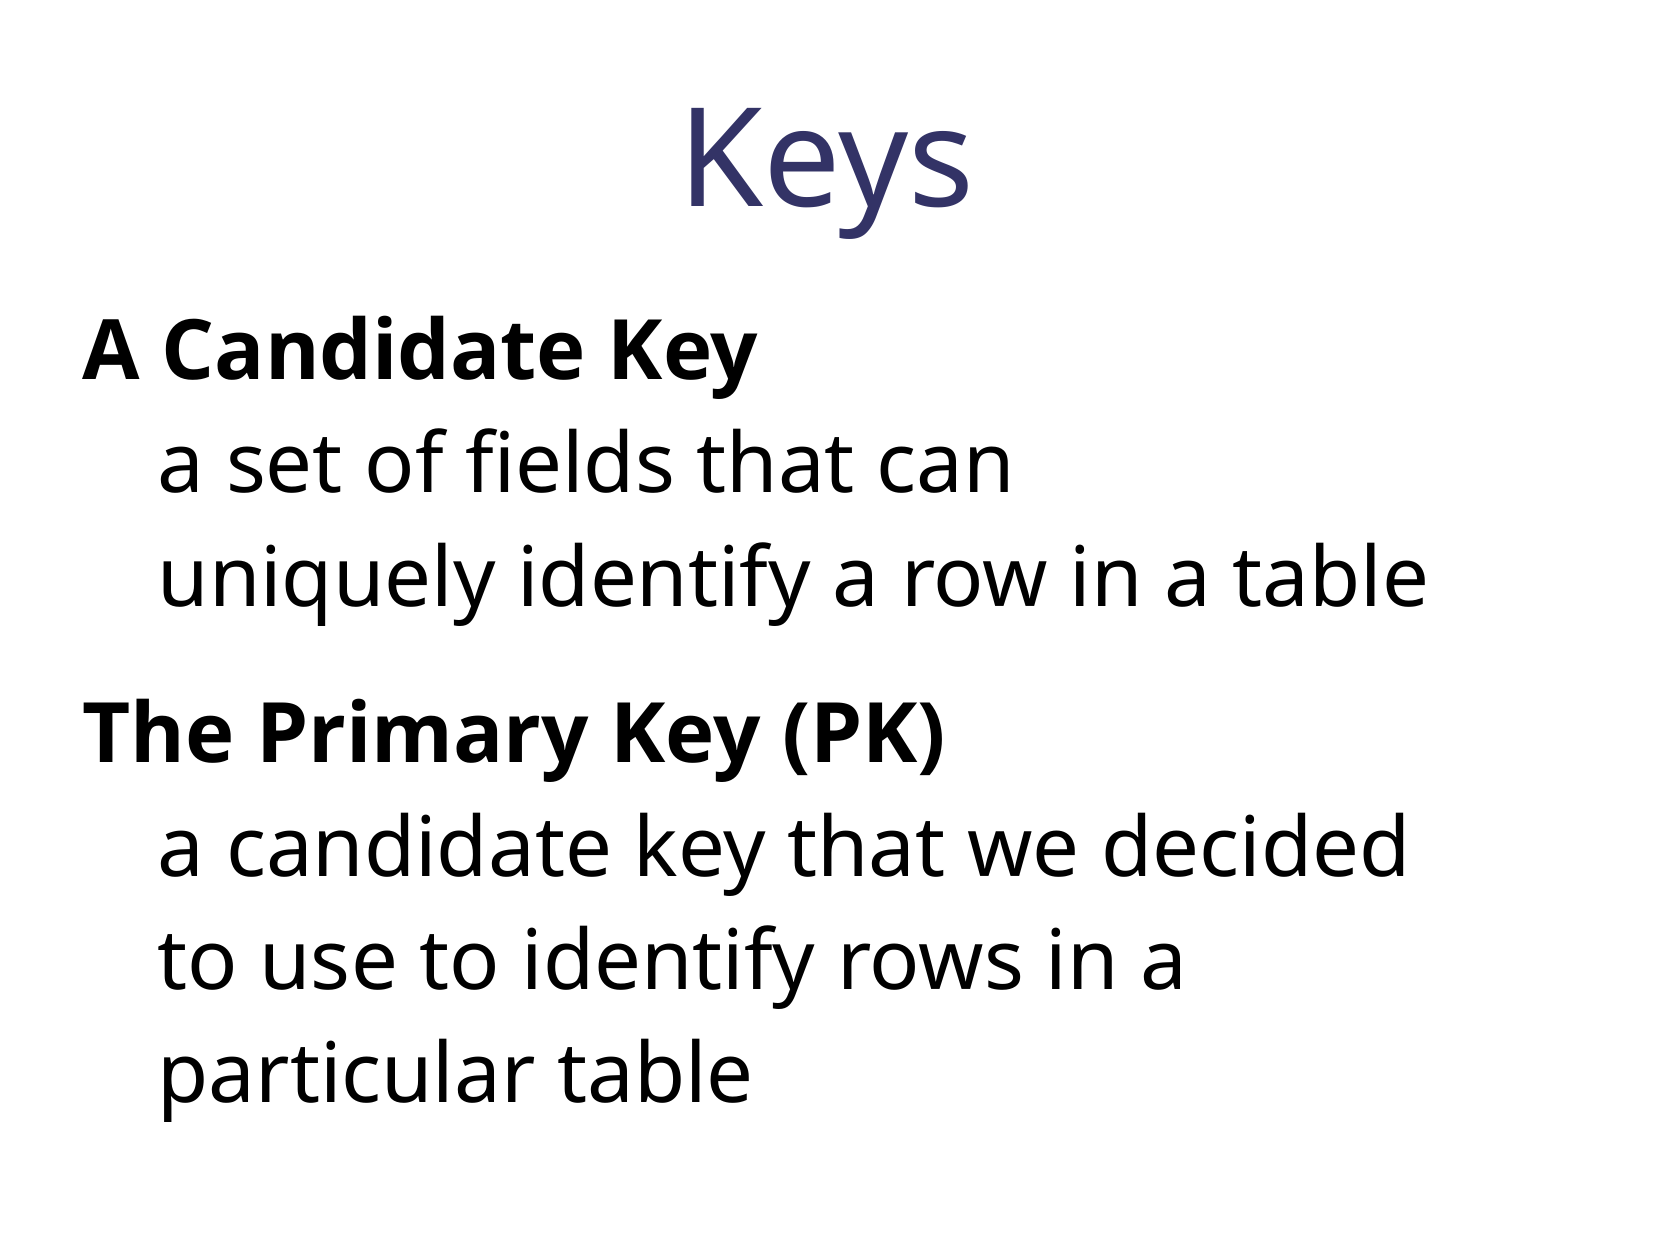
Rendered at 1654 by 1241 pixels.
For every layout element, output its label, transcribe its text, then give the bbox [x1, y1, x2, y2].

title Keys [82, 49, 1571, 257]
subtitle A Candidate Key a set of fields that can uniquely identify a row in a table The Primary Key (PK) a candidate key that we decided to use to identify rows in a particular table [82, 290, 1571, 1109]
